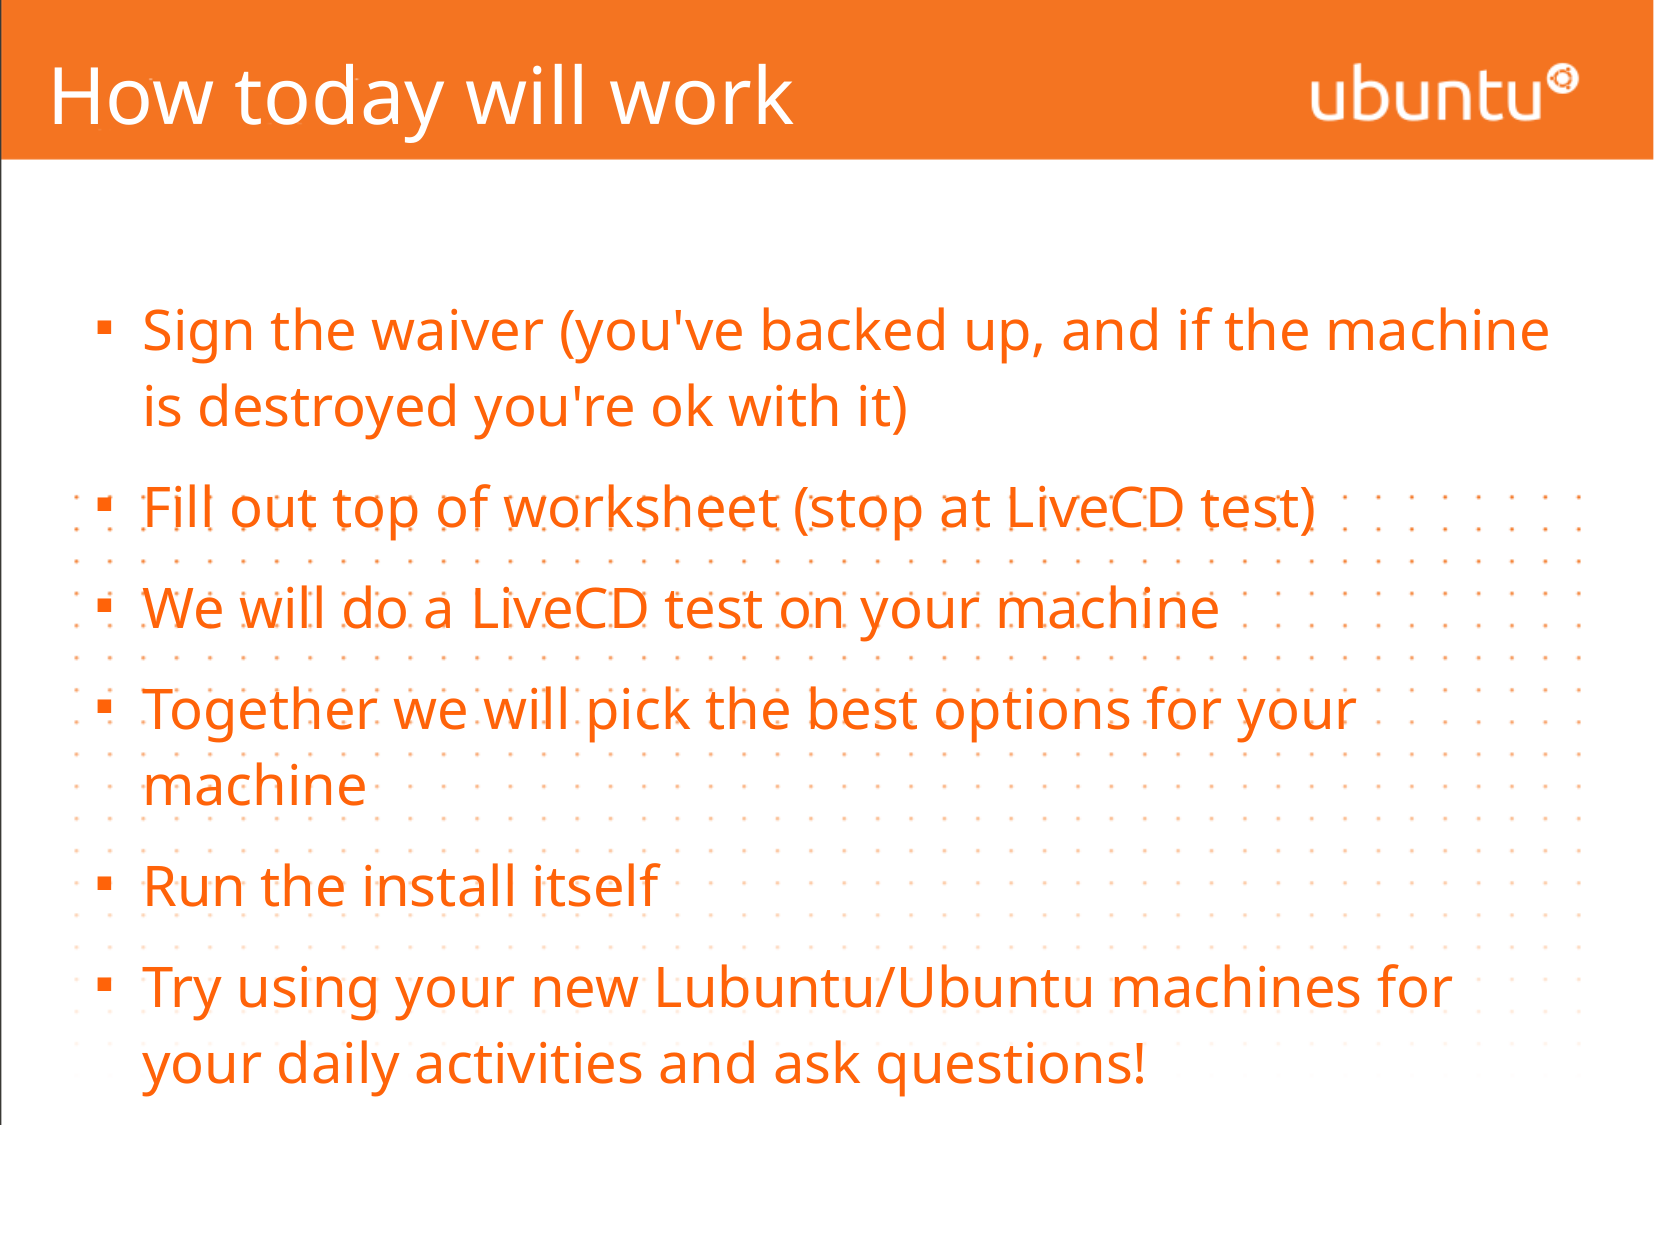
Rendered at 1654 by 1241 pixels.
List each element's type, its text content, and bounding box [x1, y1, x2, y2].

list Sign the waiver (you've backed up, and if the machine is destroyed you're ok with it) Fill out top of worksheet (stop at LiveCD test) We will do a LiveCD test on your machine Together we will pick the best options for your machine Run the install itself Try using your new Lubuntu/Ubuntu machines for your daily activities and ask questions! [82, 290, 1571, 1109]
picture [0, 0, 1654, 1125]
title How today will work [47, 29, 1276, 158]
